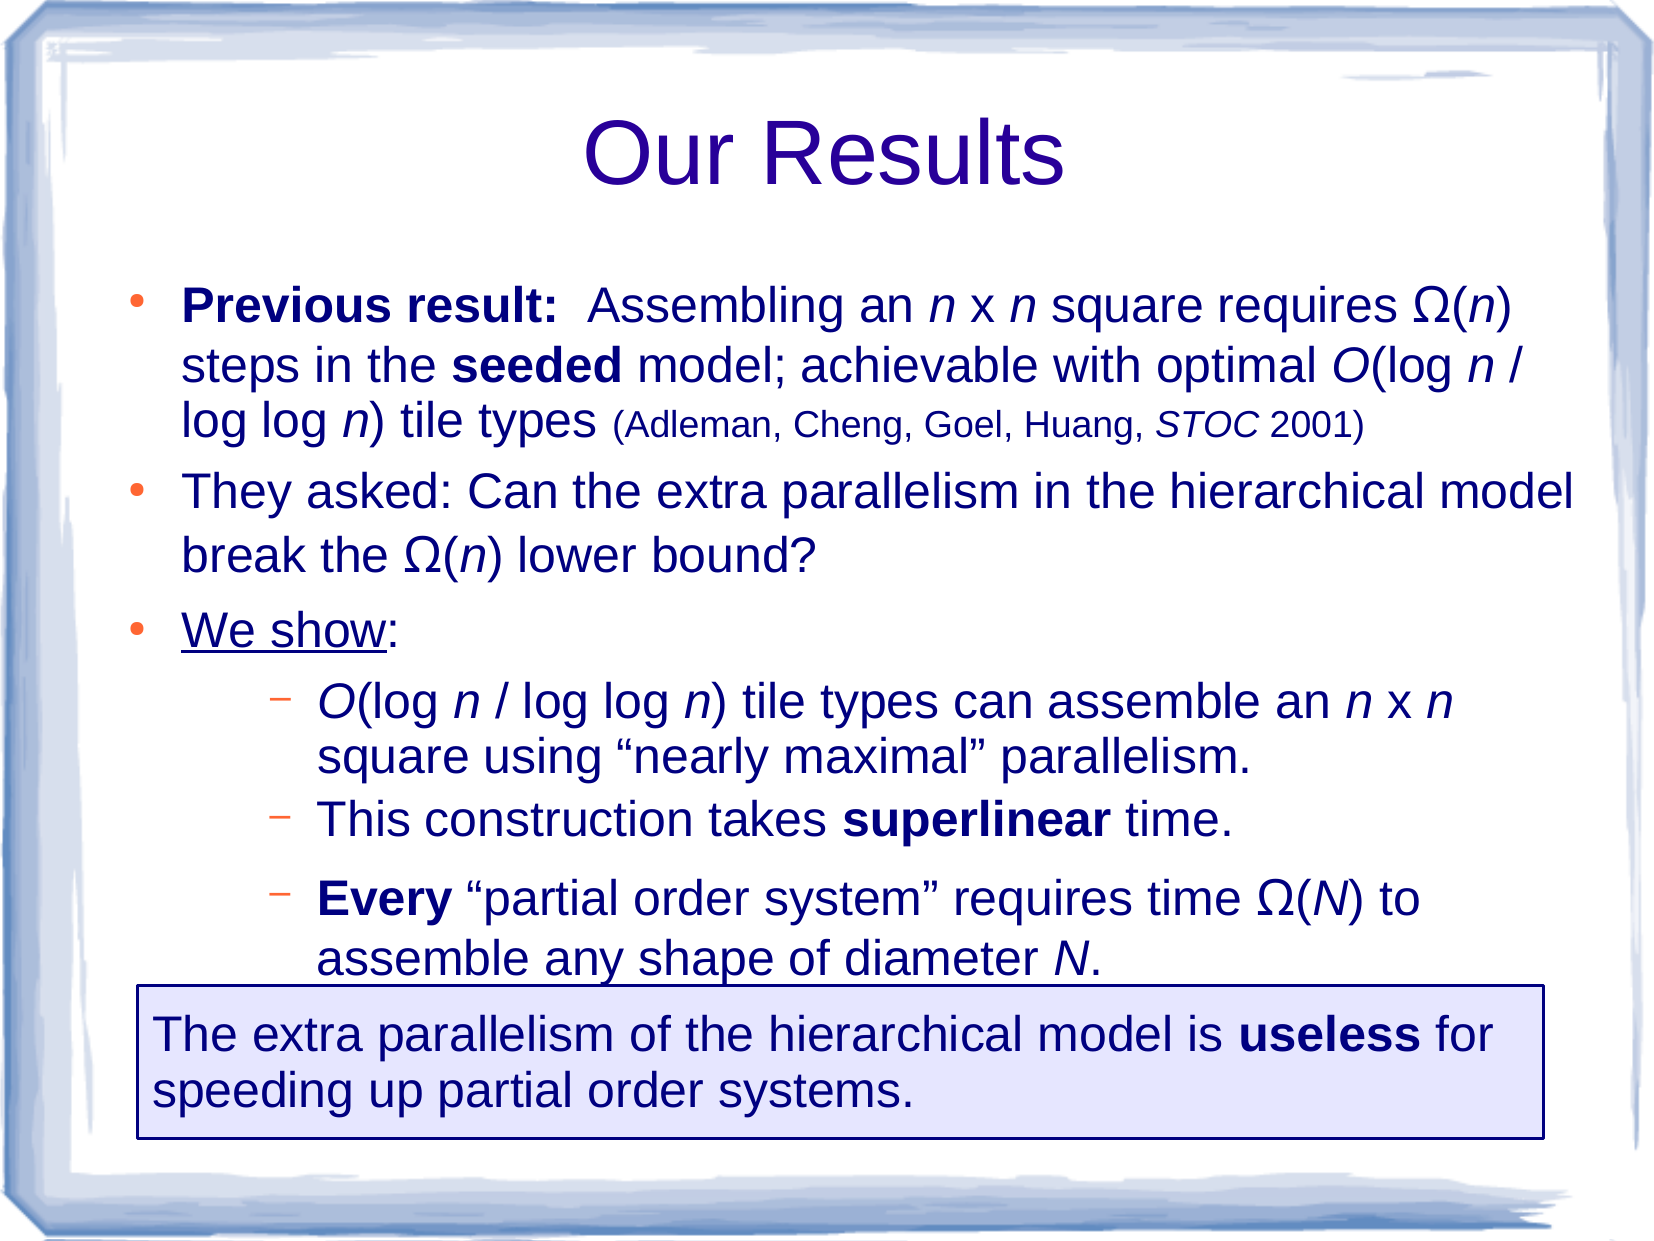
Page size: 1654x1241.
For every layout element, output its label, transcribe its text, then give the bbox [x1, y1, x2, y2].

list Previous result: Assembling an n x n square requires Ω(n) steps in the seeded model; achievable with optimal O(log n / log log n) tile types (Adleman, Cheng, Goel, Huang, STOC 2001) They asked: Can the extra parallelism in the hierarchical model break the Ω(n) lower bound? We show: O(log n / log log n) tile types can assemble an n x n square using “nearly maximal” parallelism. [110, 268, 1591, 801]
picture [0, 0, 1654, 1241]
text_box The extra parallelism of the hierarchical model is useless for speeding up partial order systems. [137, 985, 1544, 1139]
text_box This construction takes superlinear time. Every “partial order system” requires time Ω(N) to assemble any shape of diameter N. [237, 783, 1597, 993]
title Our Results [56, 49, 1594, 257]
